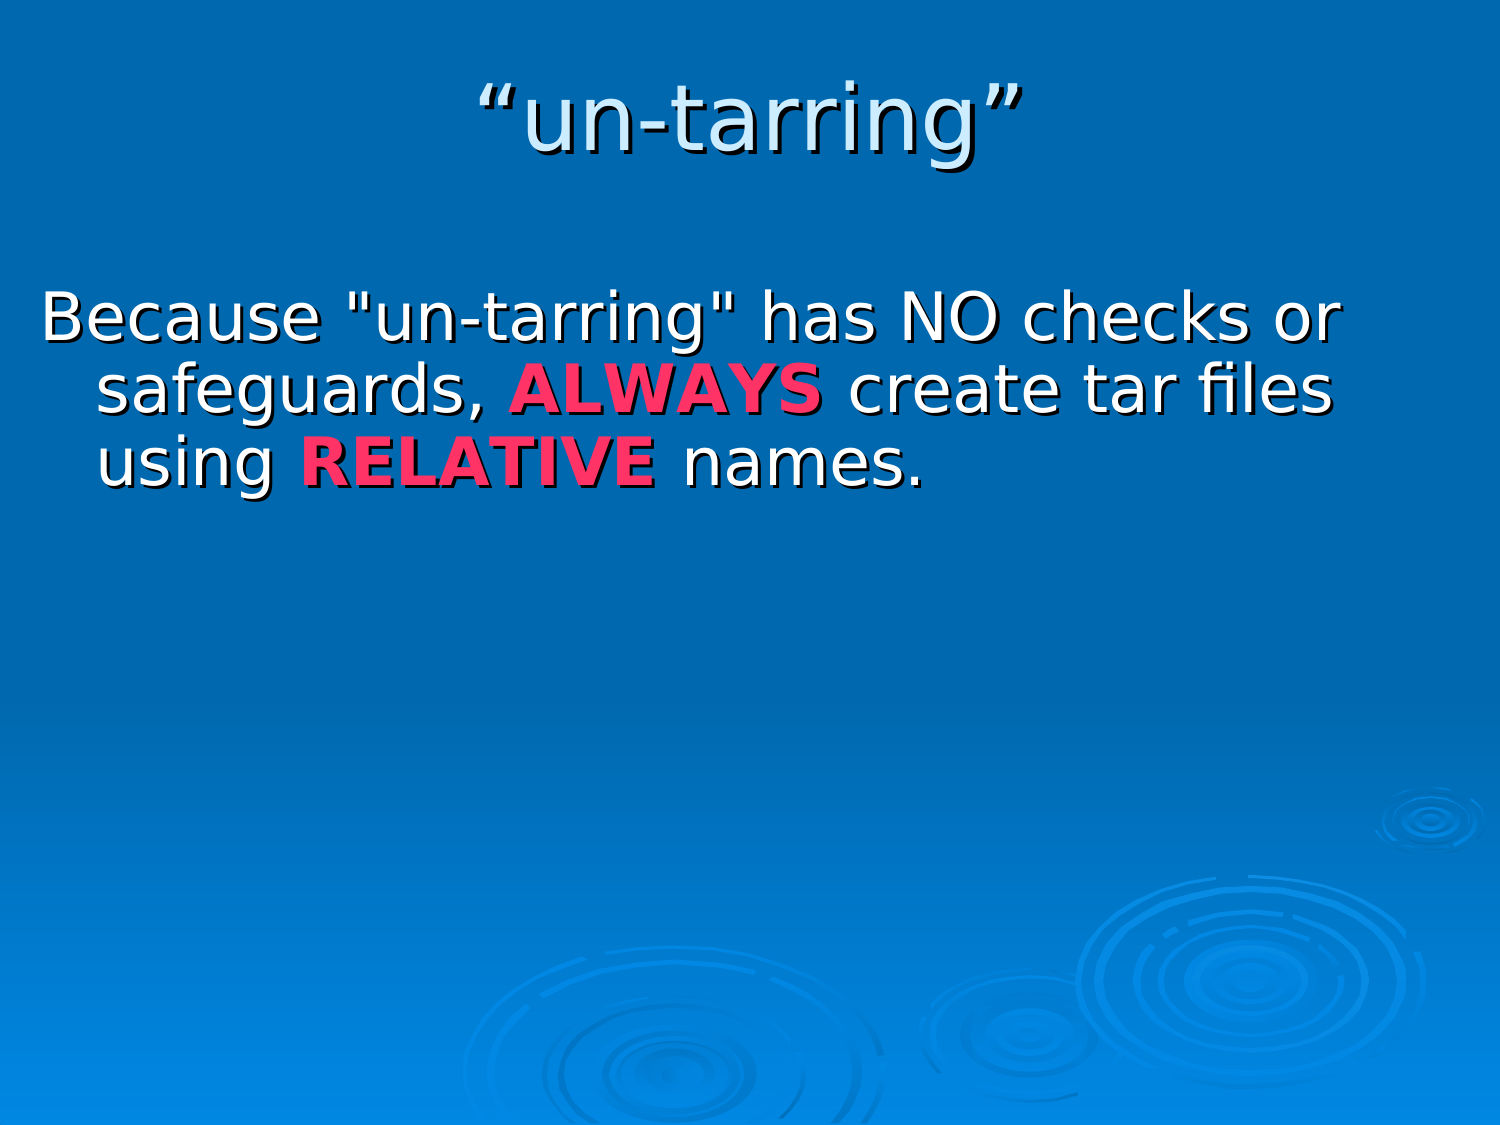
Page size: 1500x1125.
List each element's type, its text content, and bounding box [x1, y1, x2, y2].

list Because "un-tarring" has NO checks or safeguards, ALWAYS create tar files using RELATIVE names. [24, 275, 1463, 1076]
title “un-tarring” [75, 45, 1426, 196]
